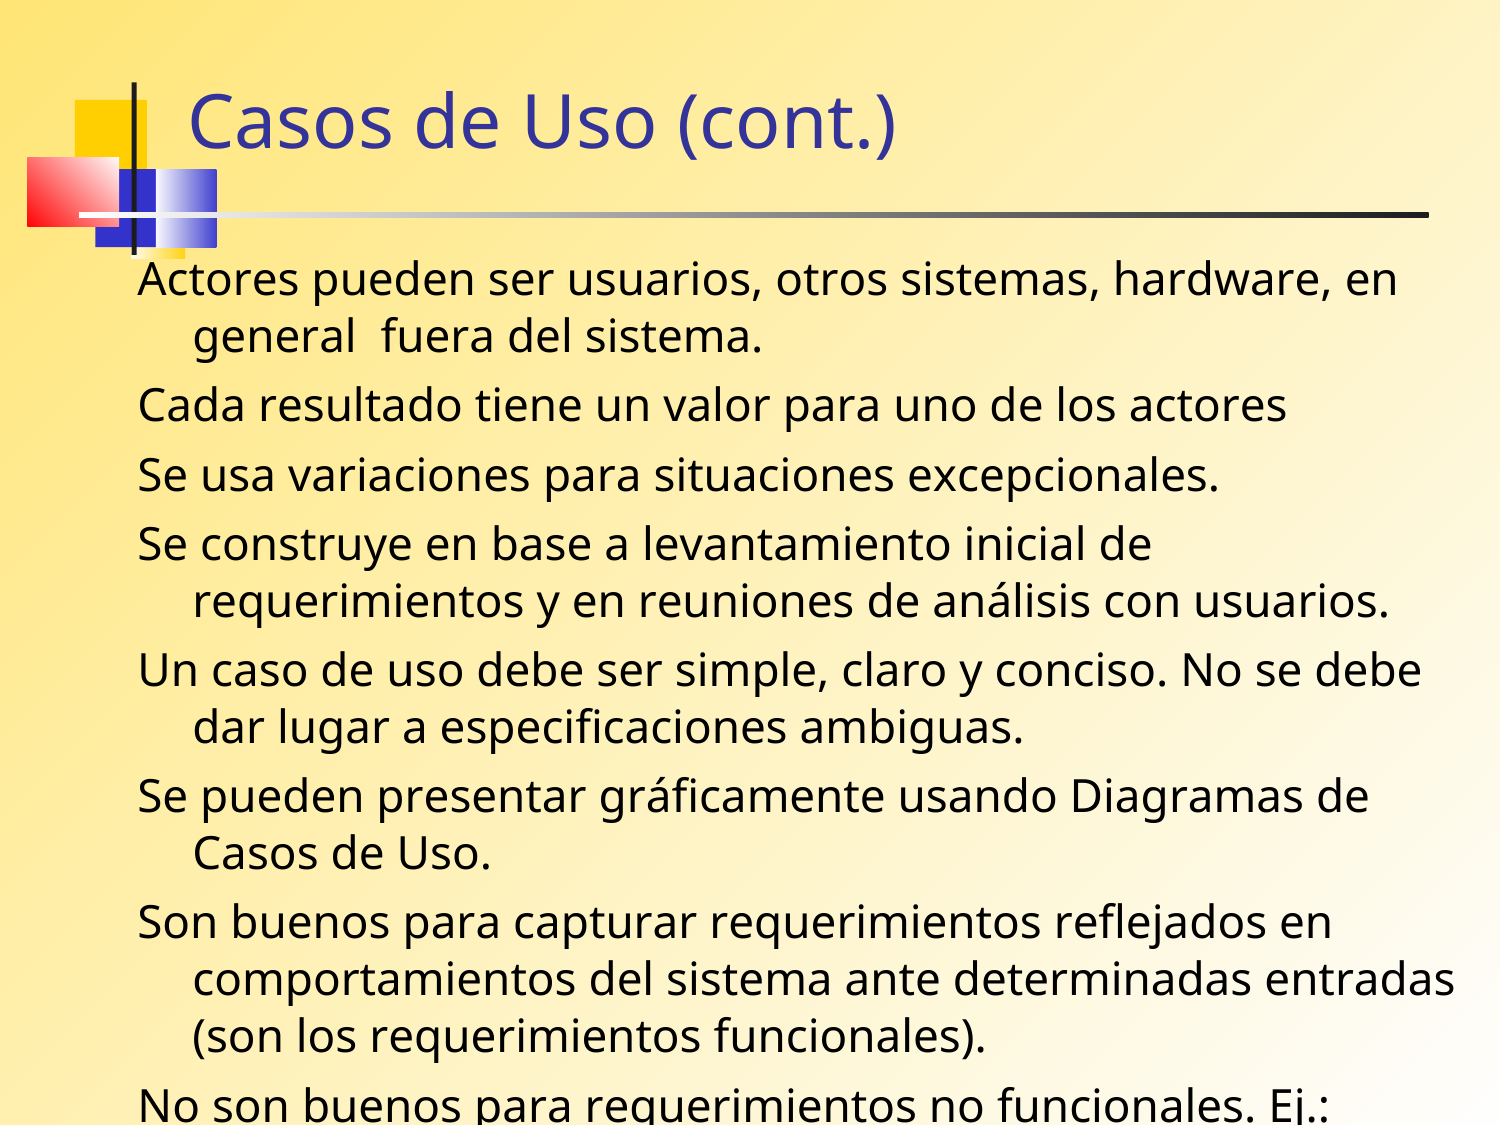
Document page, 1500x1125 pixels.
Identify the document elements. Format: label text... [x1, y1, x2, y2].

list Actores pueden ser usuarios, otros sistemas, hardware, en general fuera del sistema. Cada resultado tiene un valor para uno de los actores Se usa variaciones para situaciones excepcionales. Se construye en base a levantamiento inicial de requerimientos y en reuniones de análisis con usuarios. Un caso de uso debe ser simple, claro y conciso. No se debe dar lugar a especificaciones ambiguas. Se pueden presentar gráficamente usando Diagramas de Casos de Uso. Son buenos para capturar requerimientos reflejados en comportamientos del sistema ante determinadas entradas (son los requerimientos funcionales). No son buenos para requerimientos no funcionales. Ej.: Plataforma, desempeño, seguridad. [137, 249, 1462, 1097]
title Casos de Uso (cont.)‏ [187, 44, 1465, 193]
